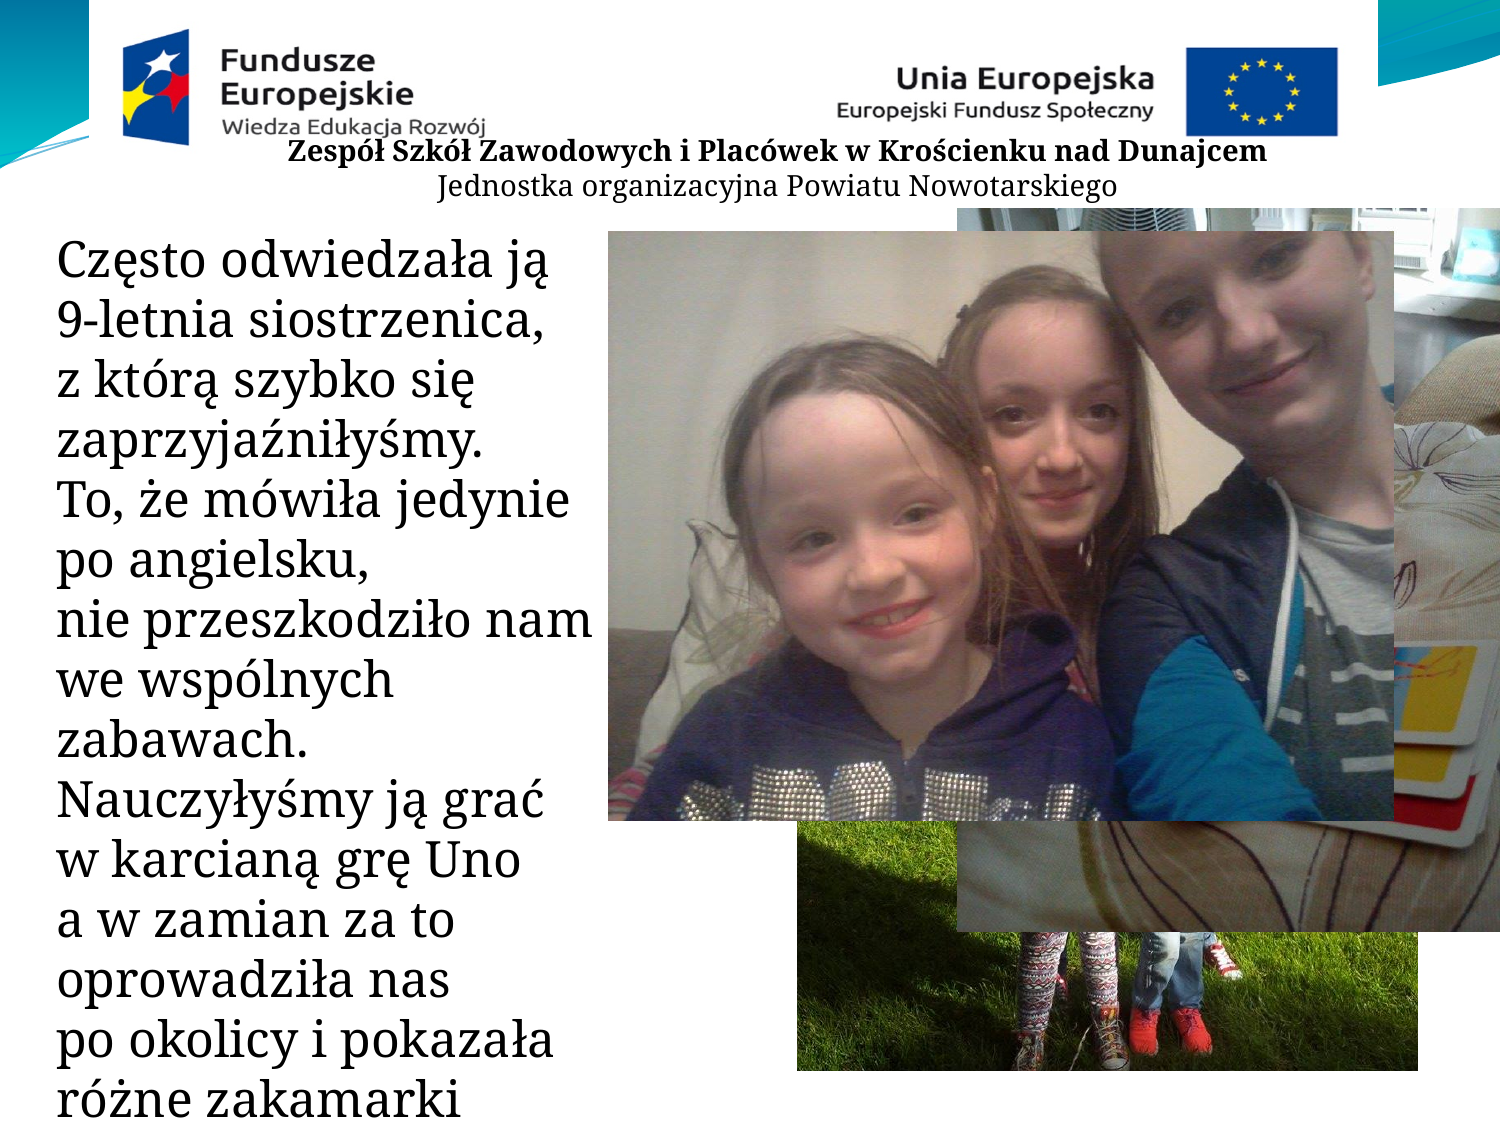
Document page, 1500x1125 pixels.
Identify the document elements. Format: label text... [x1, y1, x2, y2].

text_box Często odwiedzała ją 9-letnia siostrzenica, z którą szybko się zaprzyjaźniłyśmy. To, że mówiła jedynie po angielsku, nie przeszkodziło nam we wspólnych zabawach. Nauczyłyśmy ją grać w karcianą grę Uno a w zamian za to oprowadziła nas po okolicy i pokazała różne zakamarki Derry. [41, 219, 632, 1125]
text_box Zespół Szkół Zawodowych i Placówek w Krościenku nad Dunajcem Jednostka organizacyjna Powiatu Nowotarskiego [123, 125, 1433, 211]
picture [89, 0, 1378, 173]
picture [608, 208, 1500, 1071]
